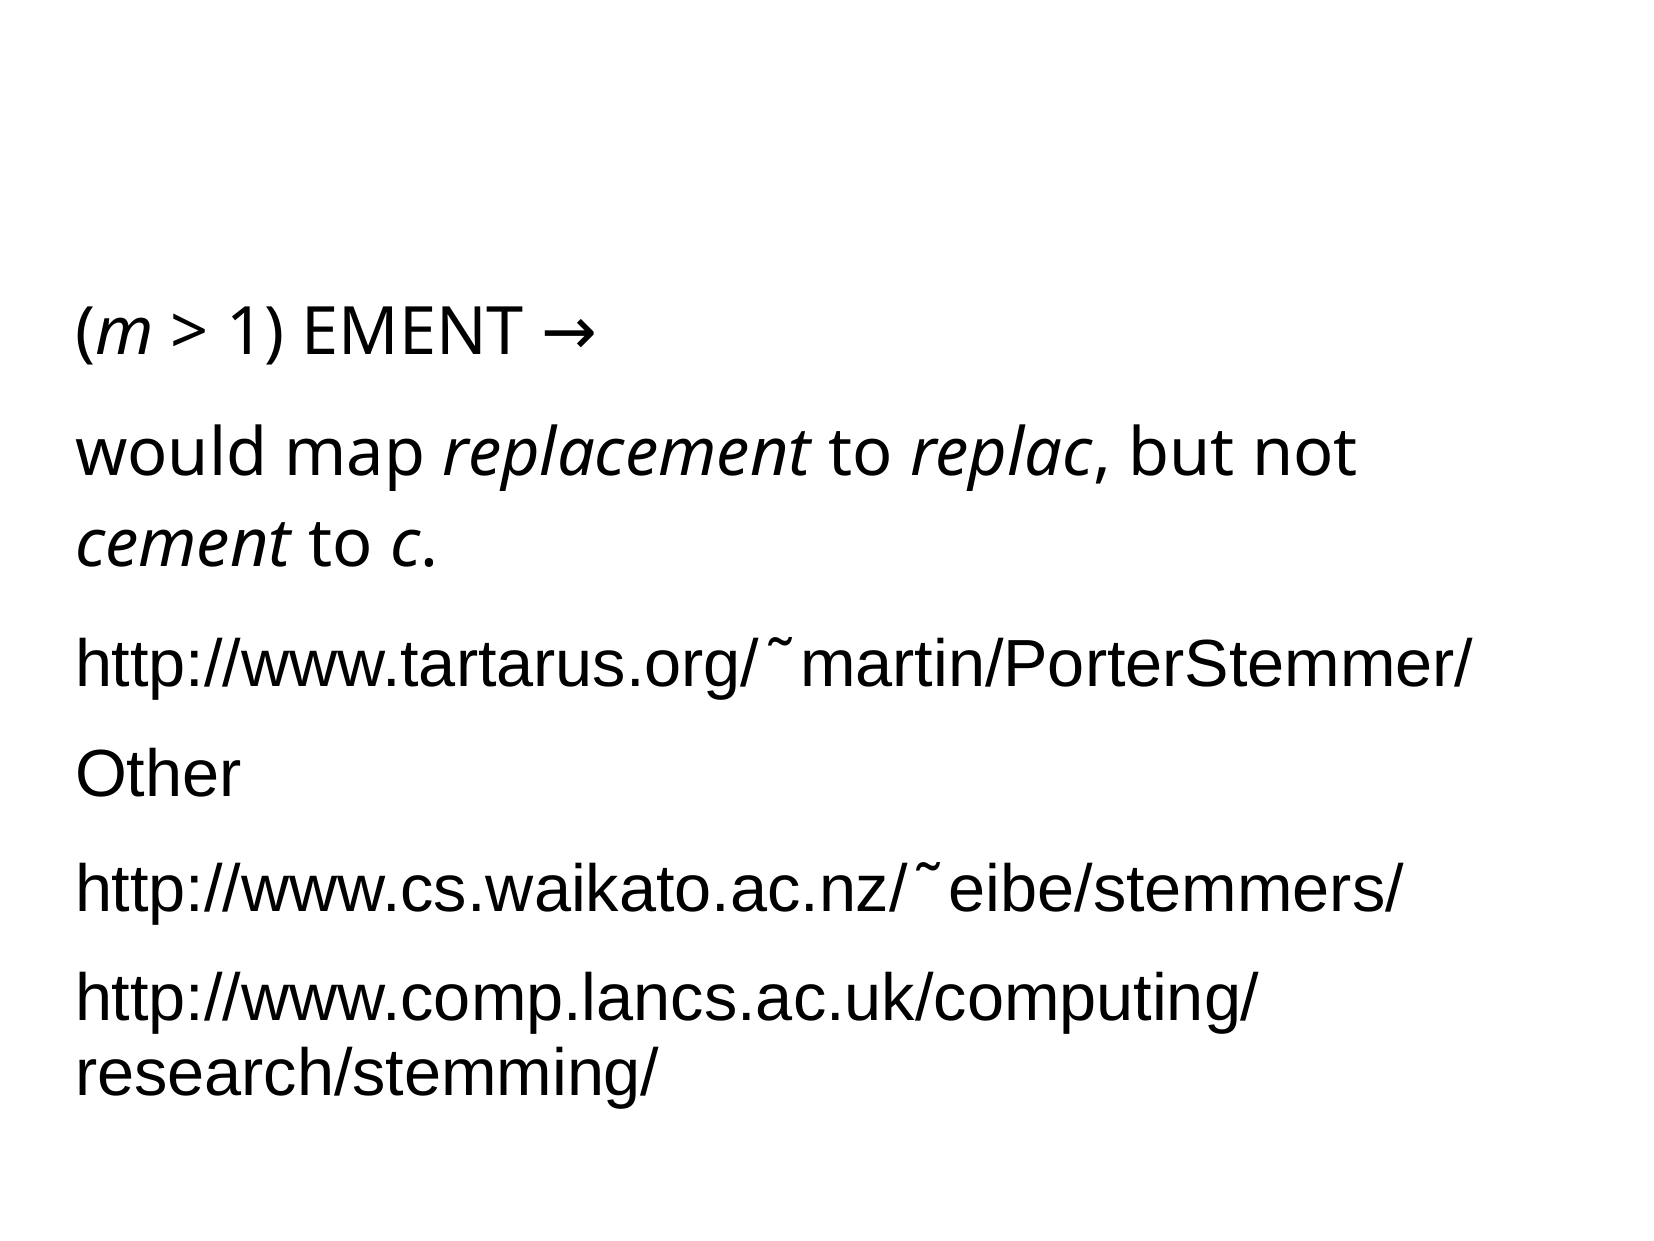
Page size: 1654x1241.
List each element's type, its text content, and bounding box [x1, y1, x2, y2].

list (m > 1) EMENT → would map replacement to replac, but not cement to c. http://www.tartarus.org/˜martin/PorterStemmer/ Other http://www.cs.waikato.ac.nz/˜eibe/stemmers/ http://www.comp.lancs.ac.uk/computing/research/stemming/ [75, 283, 1564, 1088]
